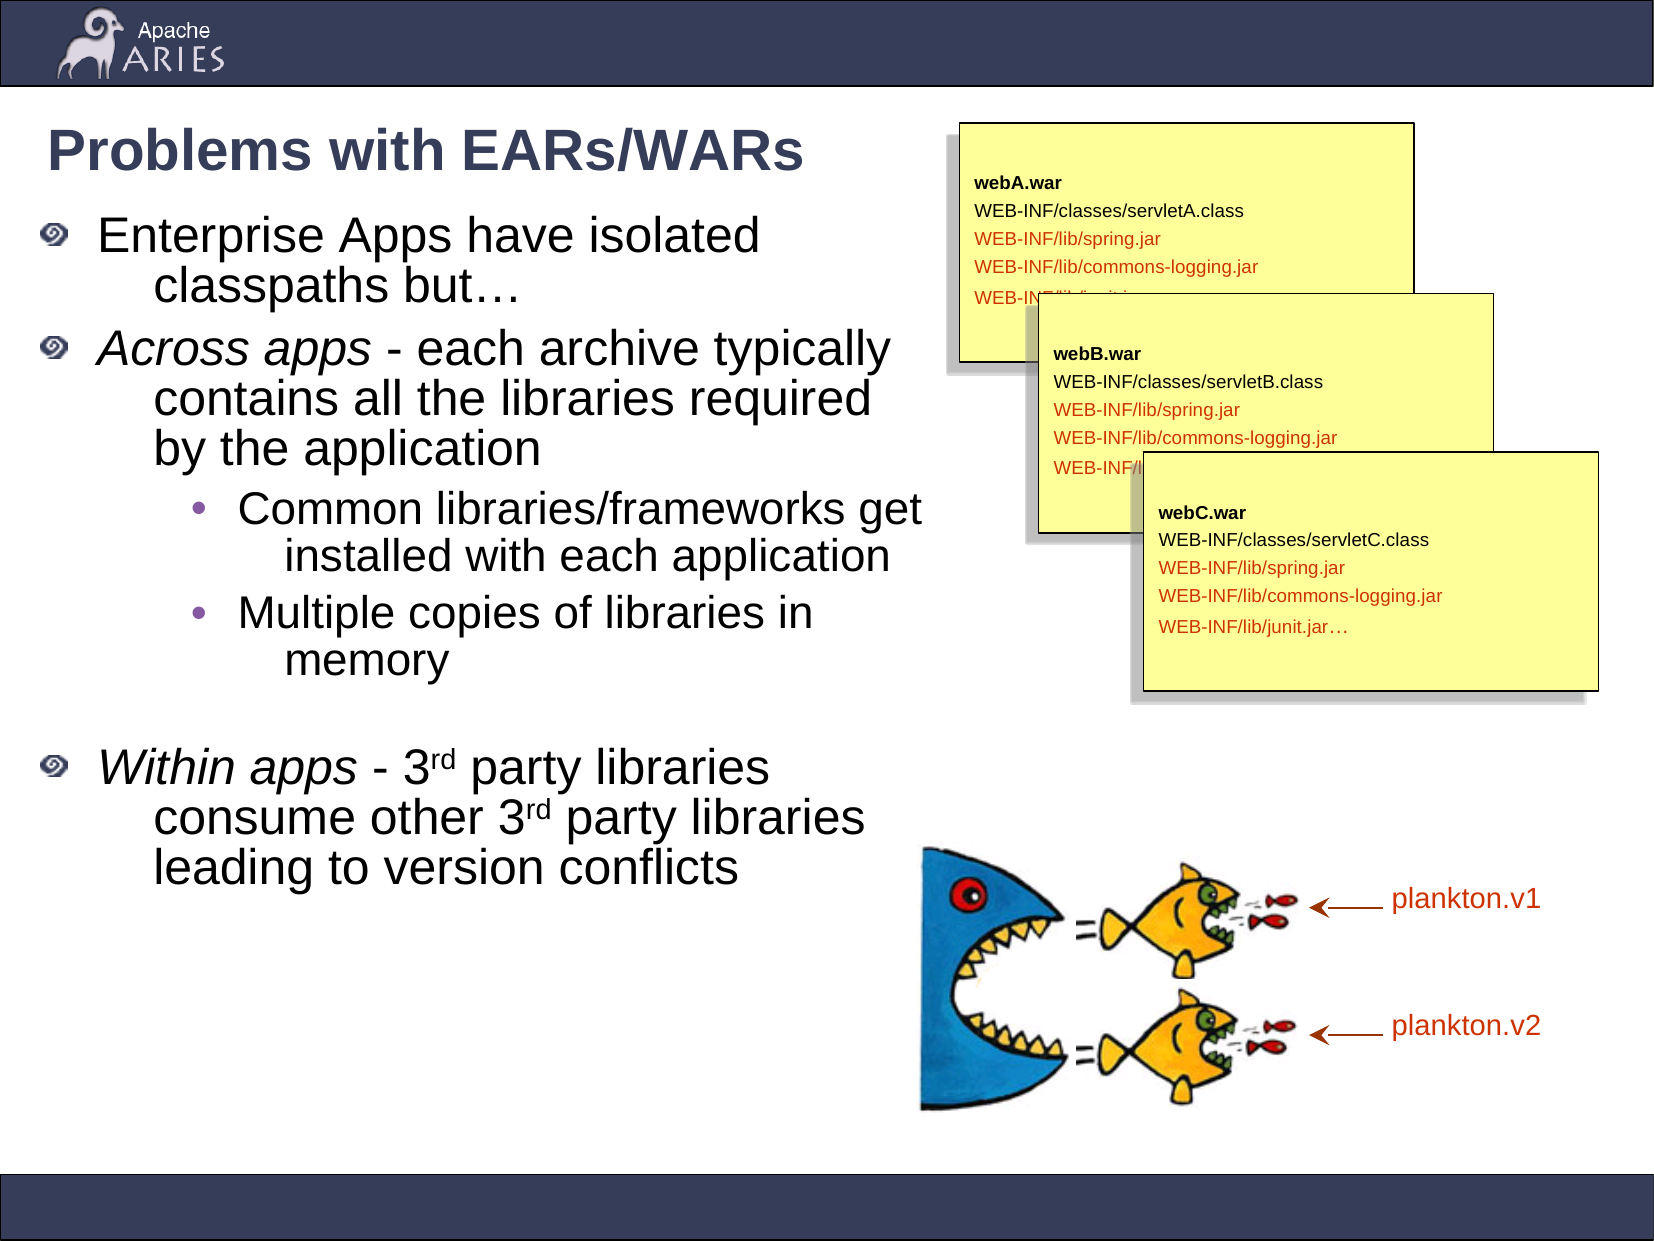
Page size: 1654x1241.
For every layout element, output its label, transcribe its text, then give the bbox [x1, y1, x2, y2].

text_box plankton.v2 [1376, 1004, 1575, 1060]
text_box webC.war WEB-INF/classes/servletC.class WEB-INF/lib/spring.jar WEB-INF/lib/commons-logging.jar WEB-INF/lib/junit.jar… [1143, 451, 1599, 692]
title Problems with EARs/WARs [32, 49, 1521, 257]
list Enterprise Apps have isolated classpaths but… Across apps - each archive typically contains all the libraries required by the application Common libraries/frameworks get installed with each application Multiple copies of libraries in memory Within apps - 3rd party libraries consume other 3rd party libraries leading to version conflicts [25, 204, 945, 1108]
text_box plankton.v1 [1376, 877, 1575, 933]
picture [47, 3, 232, 49]
text_box webB.war WEB-INF/classes/servletB.class WEB-INF/lib/spring.jar WEB-INF/lib/commons-logging.jar WEB-INF/lib/junit.jar… [1038, 293, 1494, 533]
text_box webA.war WEB-INF/classes/servletA.class WEB-INF/lib/spring.jar WEB-INF/lib/commons-logging.jar WEB-INF/lib/junit.jar… [959, 122, 1415, 363]
picture [916, 840, 1303, 1118]
